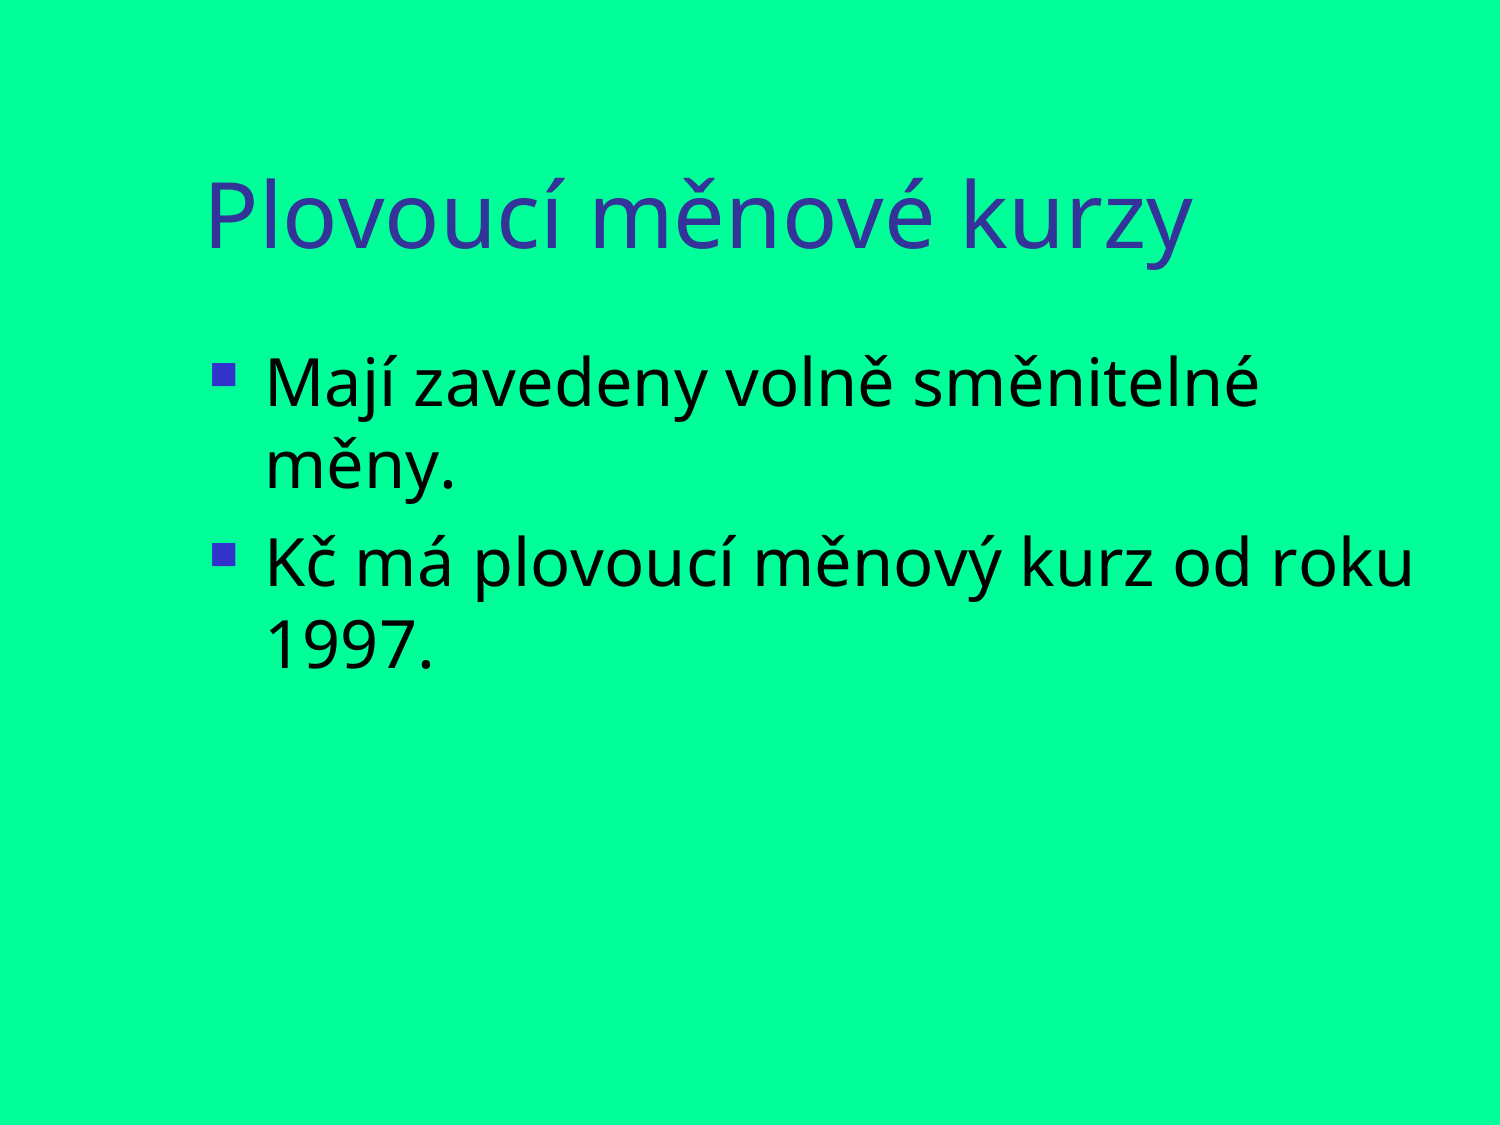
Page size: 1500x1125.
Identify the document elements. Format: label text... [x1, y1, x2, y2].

title Plovoucí měnové kurzy [188, 35, 1467, 276]
list Mají zavedeny volně směnitelné měny. Kč má plovoucí měnový kurz od roku 1997. [193, 331, 1469, 1032]
